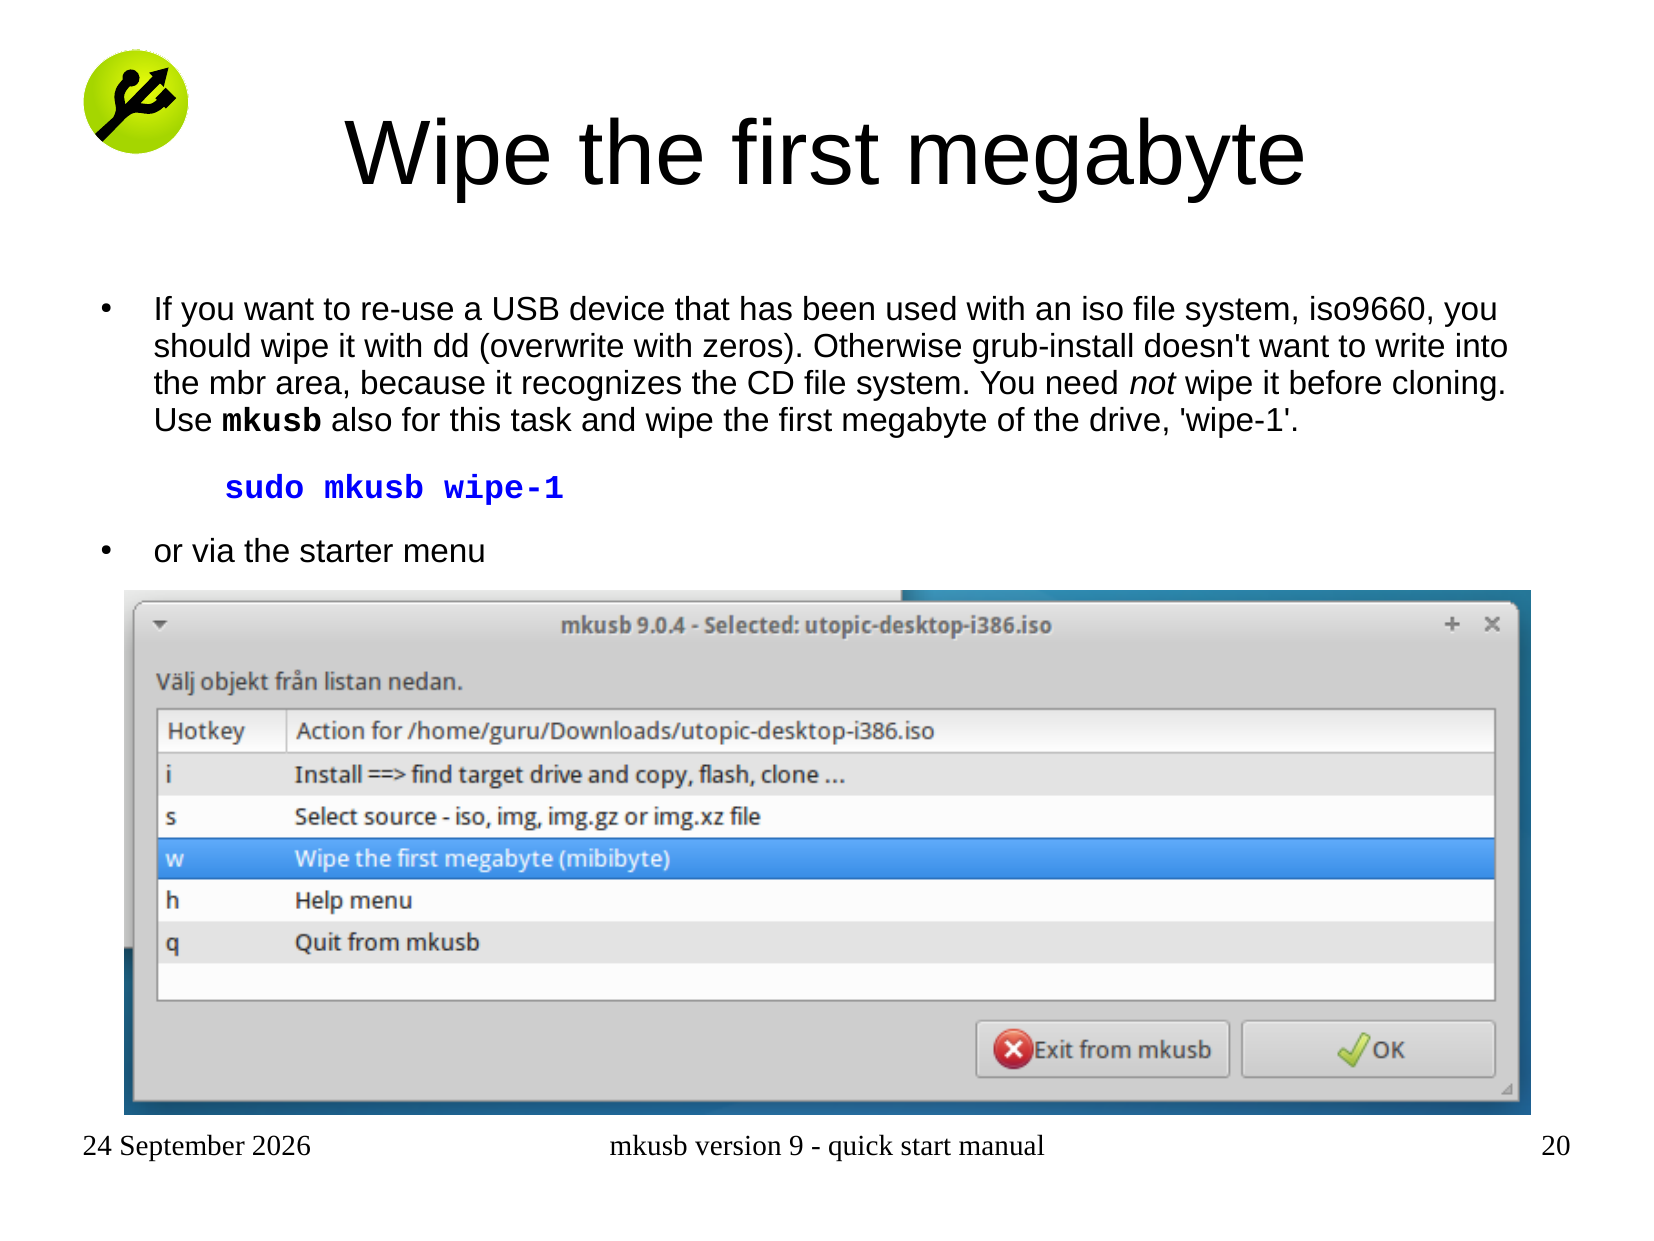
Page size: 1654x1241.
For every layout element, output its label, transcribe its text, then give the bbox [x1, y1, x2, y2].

title Wipe the first megabyte [82, 49, 1571, 257]
picture [124, 590, 1531, 1115]
list If you want to re-use a USB device that has been used with an iso file system, iso9660, you should wipe it with dd (overwrite with zeros). Otherwise grub-install doesn't want to write into the mbr area, because it recognizes the CD file system. You need not wipe it before cloning. Use mkusb also for this task and wipe the first megabyte of the drive, 'wipe-1'. sudo mkusb wipe-1 or via the starter menu [82, 290, 1538, 1010]
